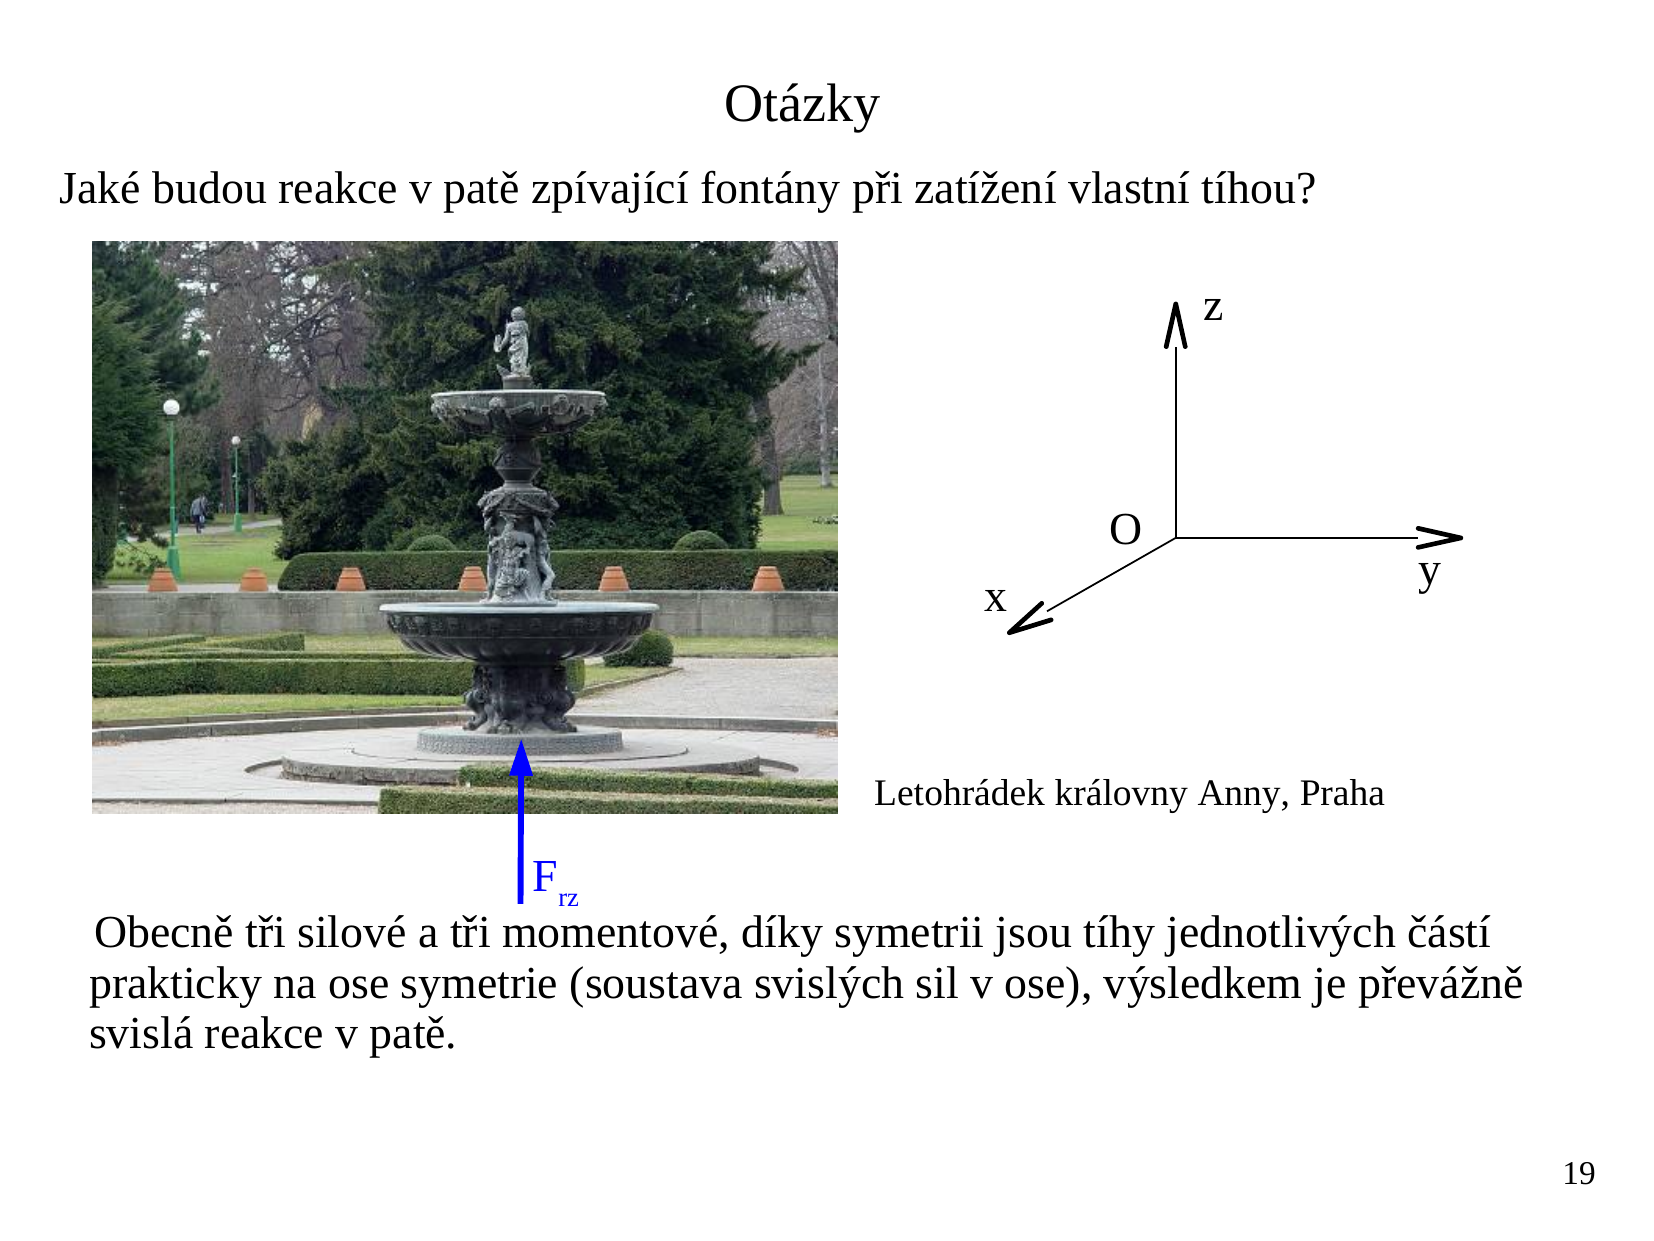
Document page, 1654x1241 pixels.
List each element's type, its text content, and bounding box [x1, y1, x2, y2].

text_box O [1094, 496, 1168, 567]
text_box Frz [532, 850, 598, 916]
text_box x [969, 562, 1058, 634]
text_box O [1129, 544, 1168, 567]
text_box z [1188, 272, 1278, 343]
text_box Letohrádek královny Anny, Praha [859, 764, 1542, 825]
text_box y [1403, 536, 1493, 607]
title Otázky [59, 0, 1548, 163]
list Jaké budou reakce v patě zpívající fontány při zatížení vlastní tíhou? Obecně tři silové a tři momentové, díky symetrii jsou tíhy jednotlivých částí prakticky na ose symetrie (soustava svislých sil v ose), výsledkem je převážně svislá reakce v patě. [59, 163, 1548, 1122]
picture [92, 241, 838, 814]
